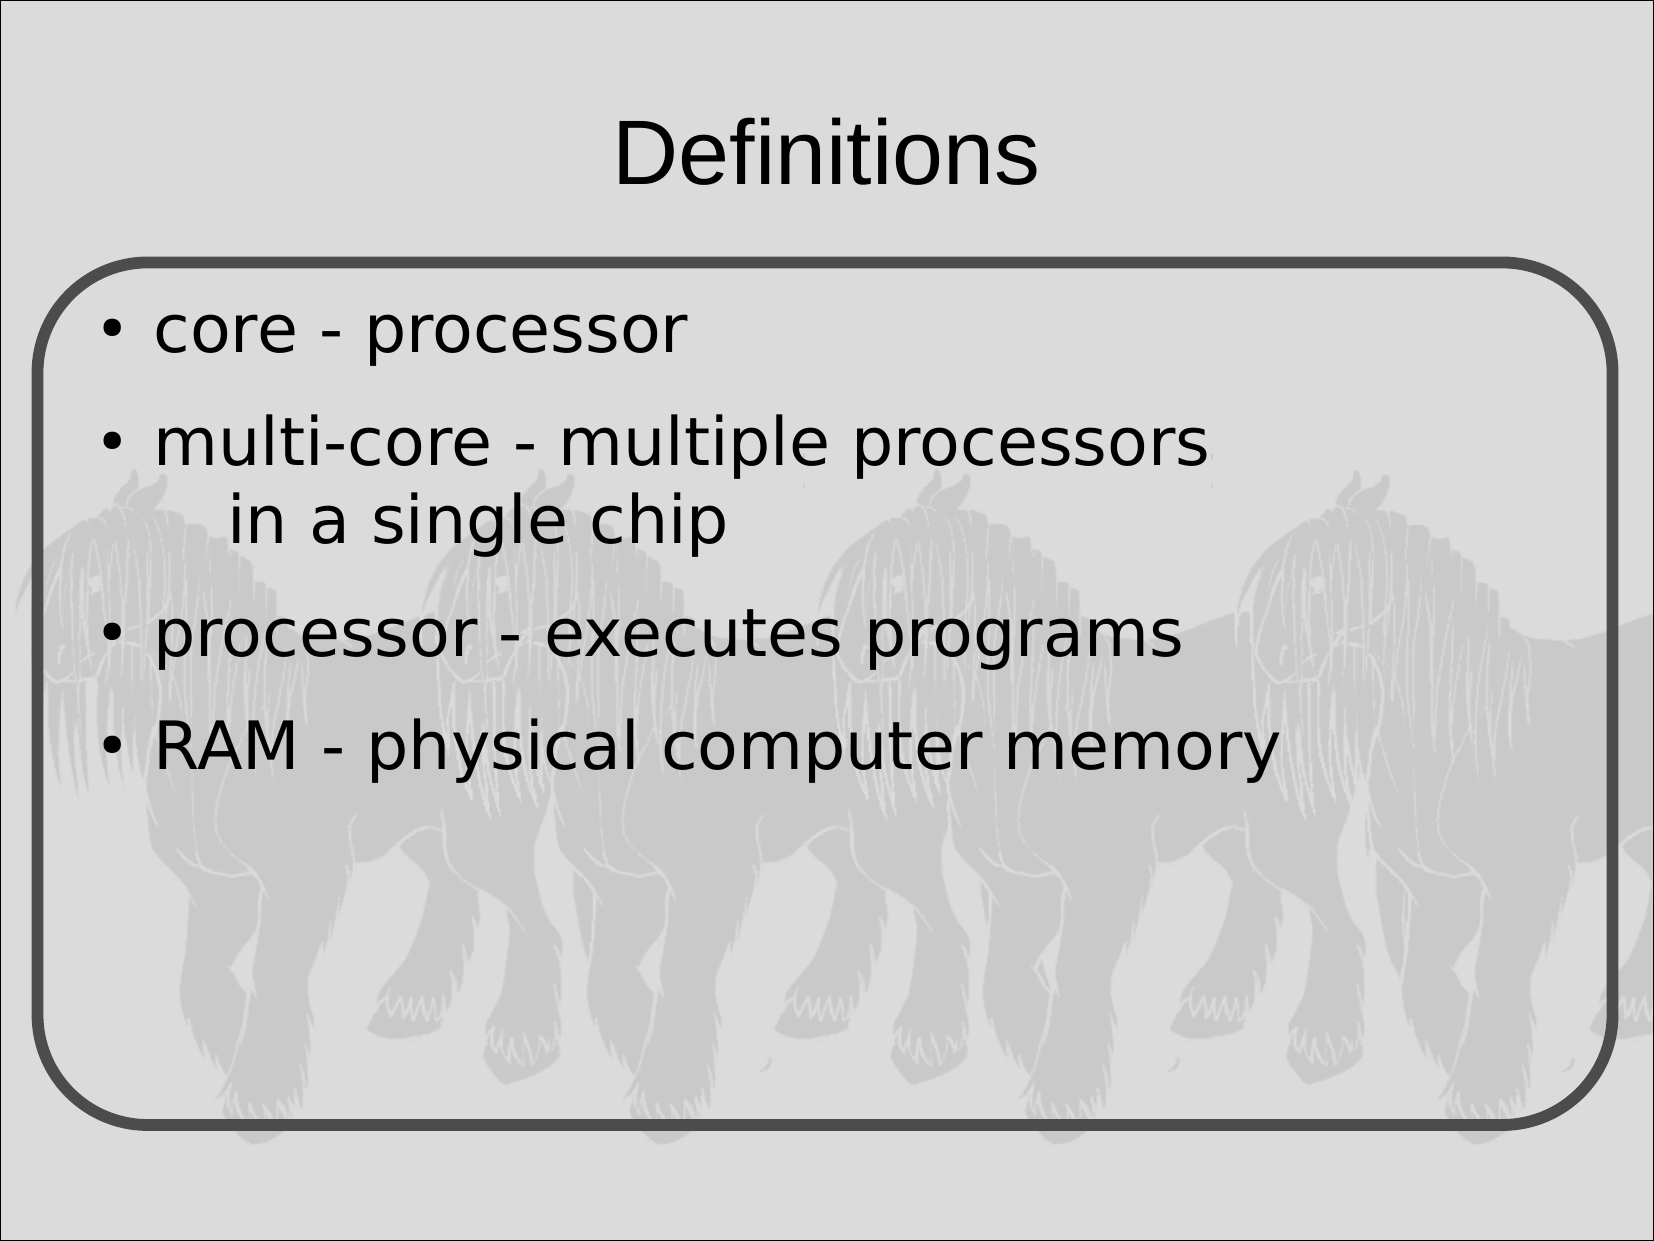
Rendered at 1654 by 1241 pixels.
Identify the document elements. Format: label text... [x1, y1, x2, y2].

title Definitions [82, 49, 1571, 257]
list core - processor multi-core - multiple processors in a single chip processor - executes programs RAM - physical computer memory [82, 290, 1571, 1109]
